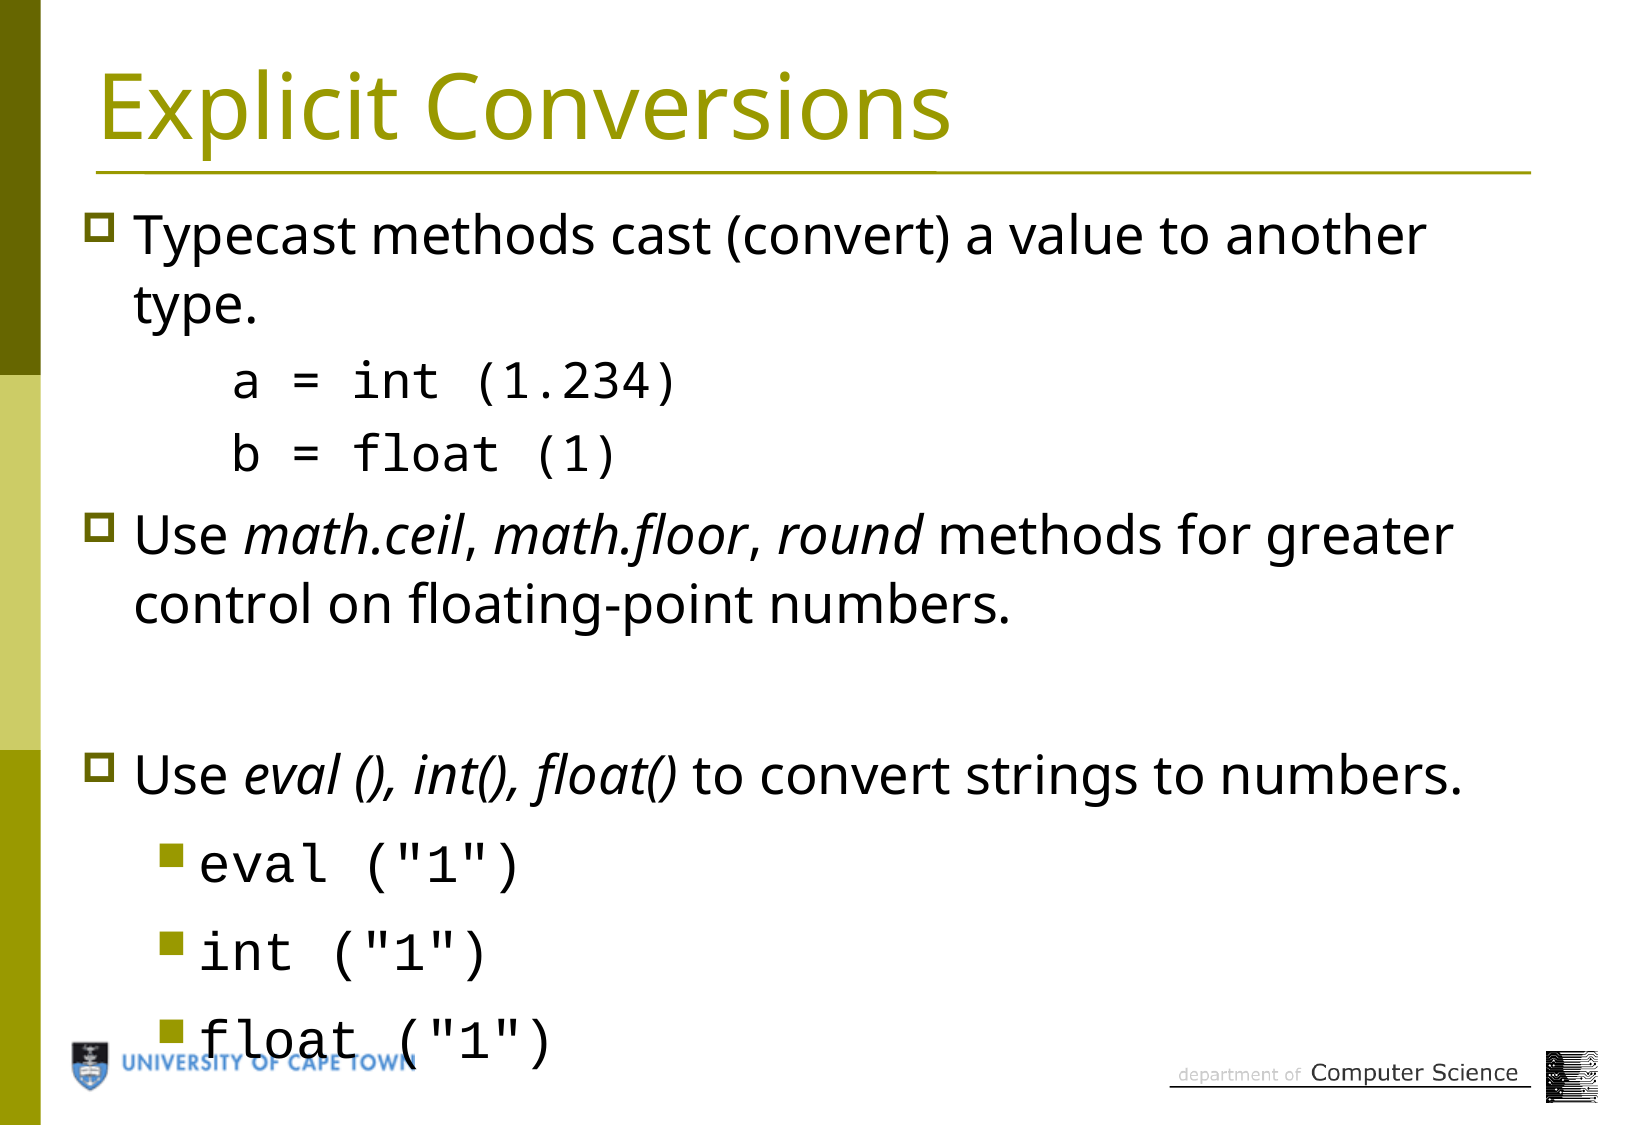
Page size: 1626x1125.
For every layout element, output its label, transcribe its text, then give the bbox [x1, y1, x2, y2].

picture [61, 1024, 415, 1103]
picture [1546, 1051, 1598, 1103]
picture [407, 1024, 415, 1067]
picture [1169, 1043, 1532, 1091]
text_box Typecast methods cast (convert) a value to another type. a = int (1.234) b = float (1) Use math.ceil, math.floor, round methods for greater control on floating-point numbers. Use eval (), int(), float() to convert strings to numbers. eval ("1") int ("1") float ("1") [81, 196, 1543, 1006]
title Explicit Conversions [81, 37, 1543, 180]
